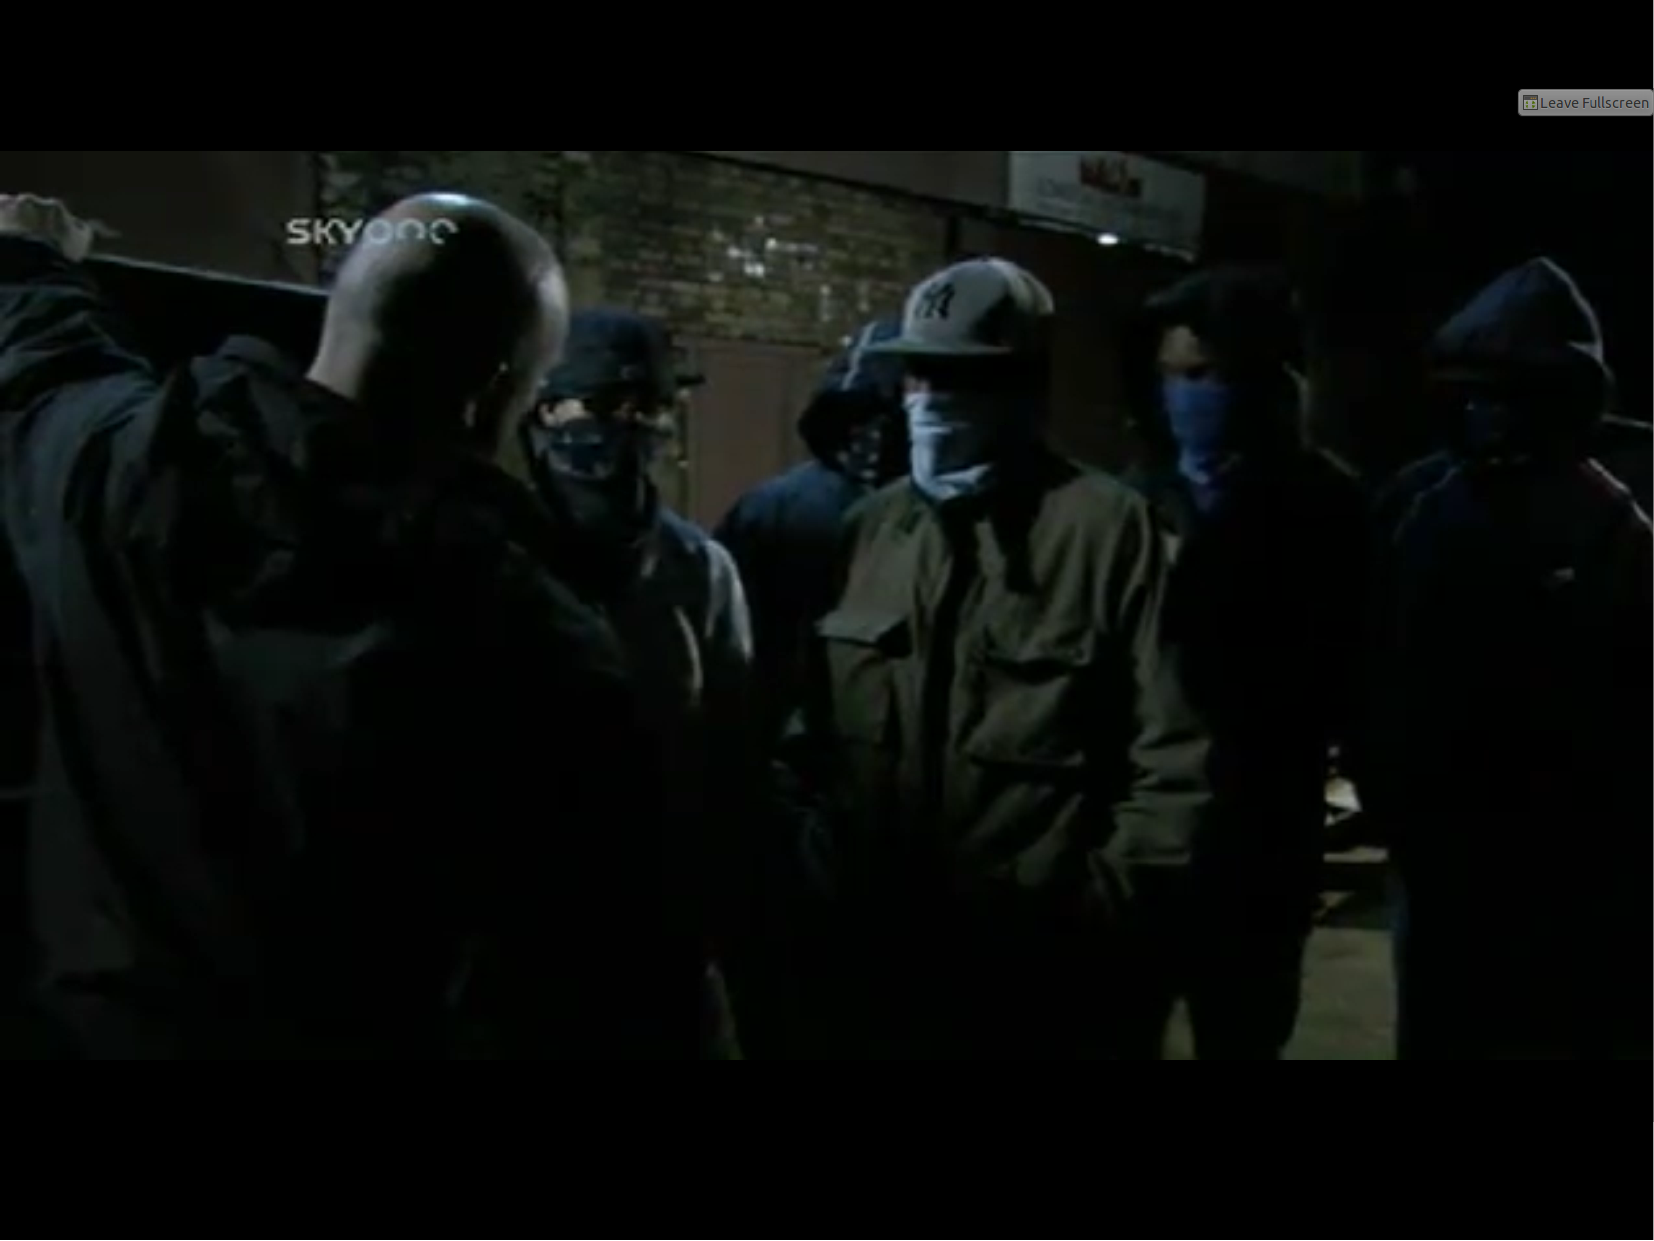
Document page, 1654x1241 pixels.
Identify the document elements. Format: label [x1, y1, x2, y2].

picture [0, 88, 1654, 1122]
